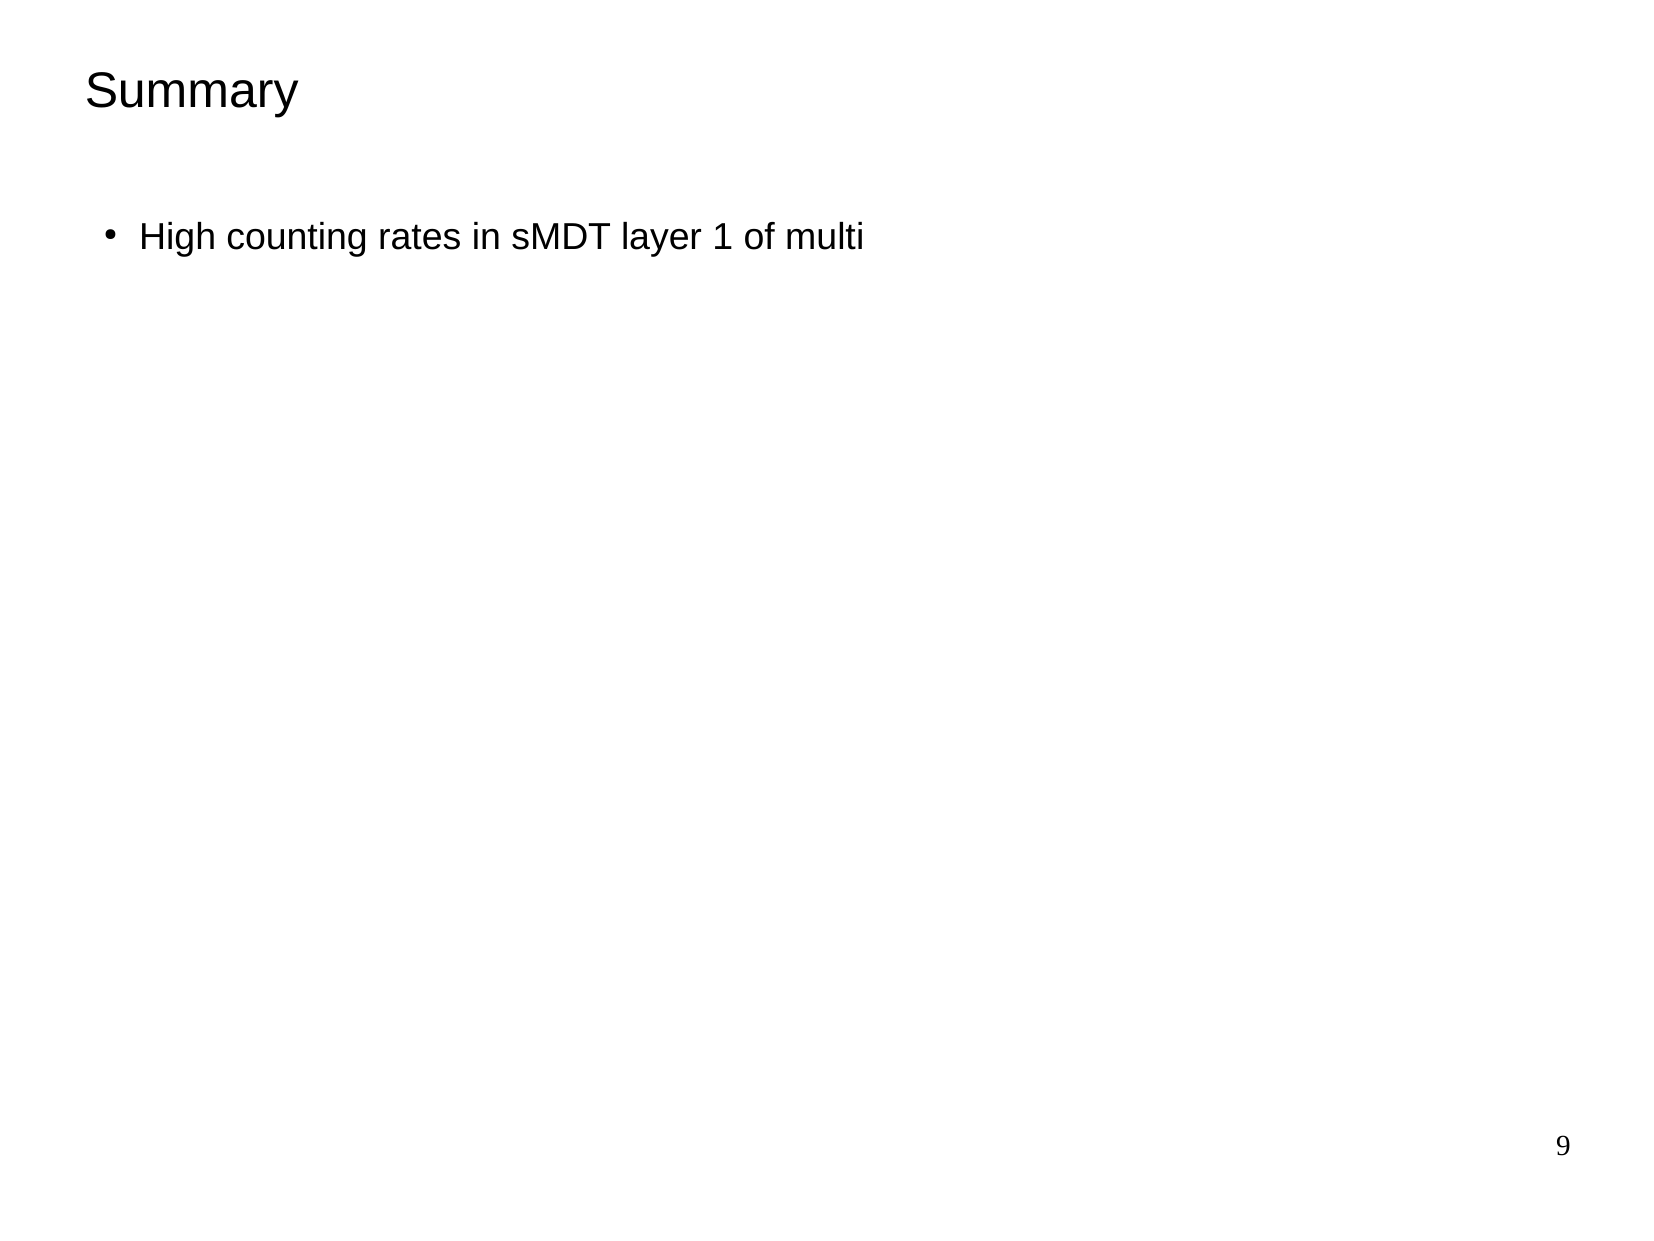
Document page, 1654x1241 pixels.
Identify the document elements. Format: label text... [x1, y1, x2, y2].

text_box Summary [0, 55, 1654, 127]
text_box High counting rates in sMDT layer 1 of multi [88, 207, 1567, 265]
